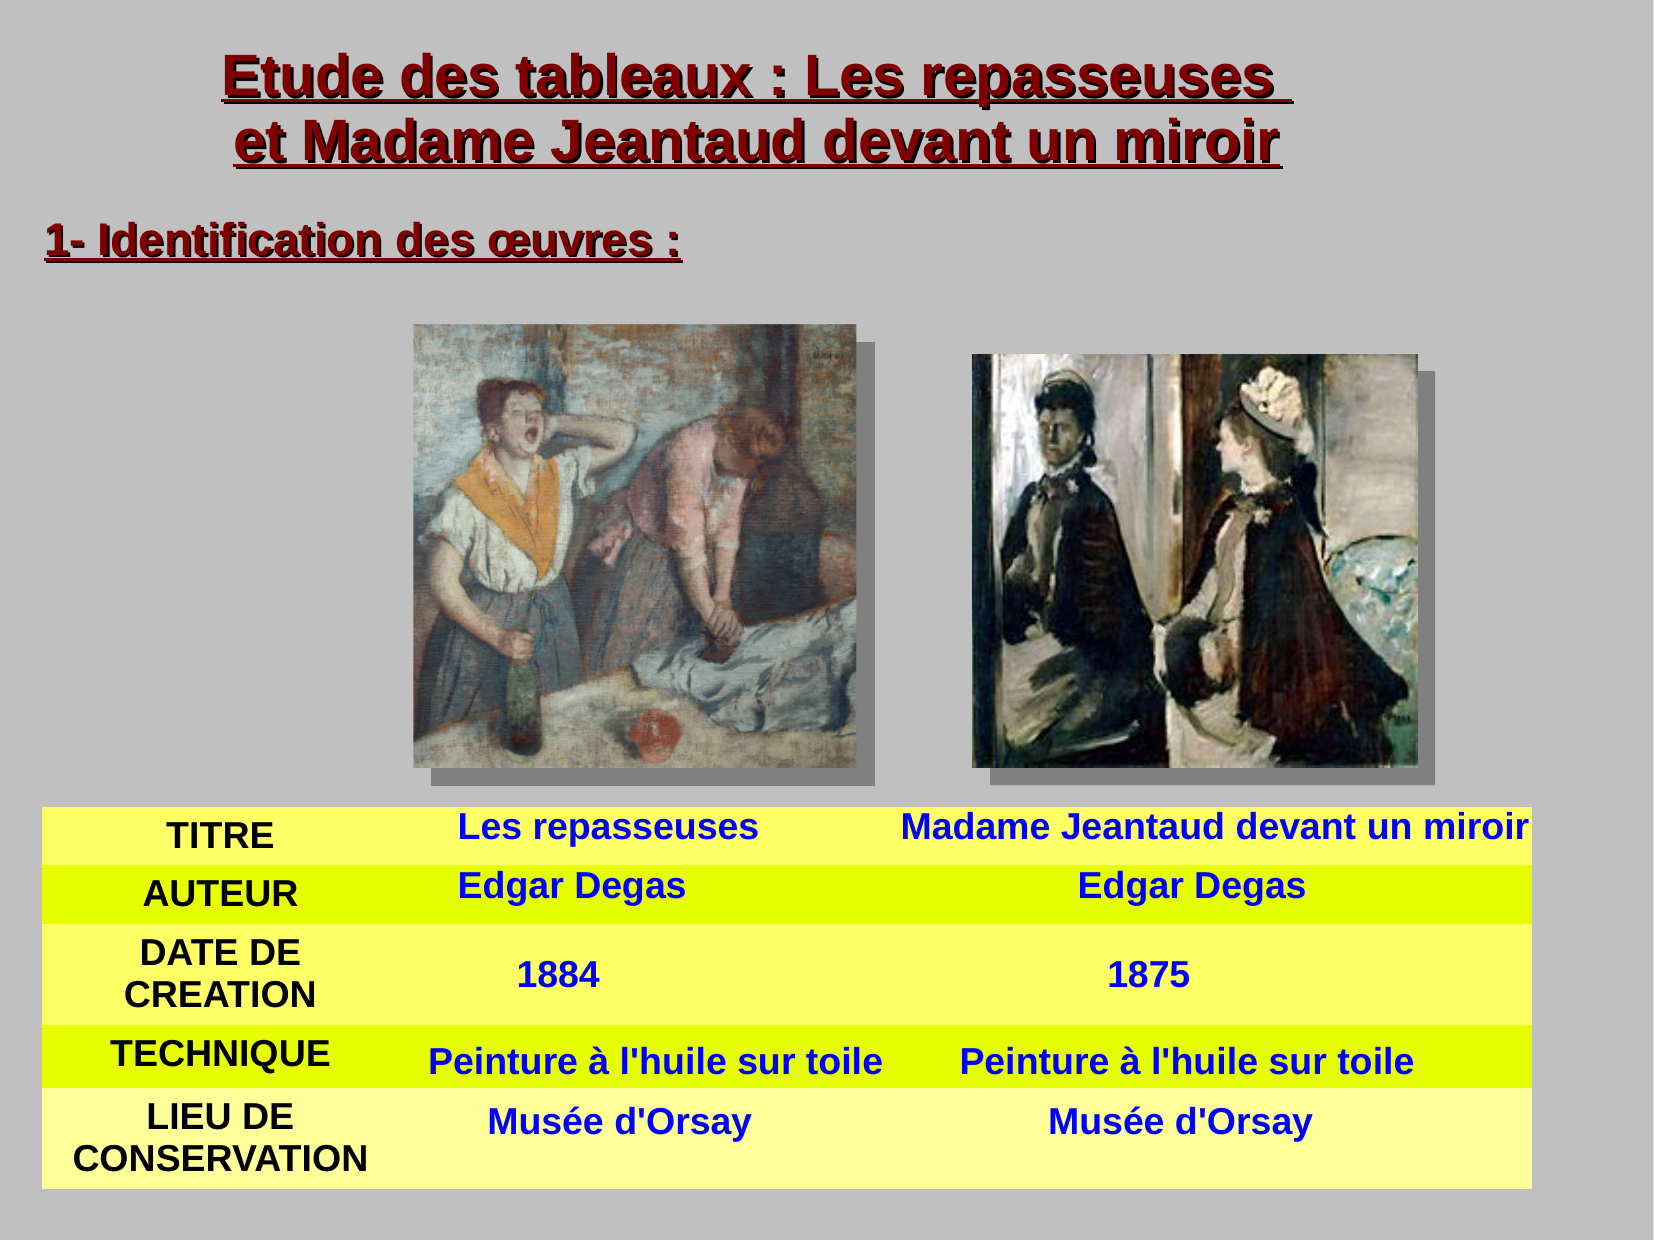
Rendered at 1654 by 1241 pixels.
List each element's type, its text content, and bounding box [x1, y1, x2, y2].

text_box Edgar Degas [442, 857, 739, 916]
table_cell DATE DE CREATION [42, 924, 399, 1025]
text_box Madame Jeantaud devant un miroir [885, 798, 1595, 857]
table_cell LIEU DE CONSERVATION [42, 1088, 399, 1189]
table_cell [399, 924, 887, 1025]
text_box 1884 [501, 945, 709, 1004]
table_header TITRE [42, 807, 399, 865]
table_cell TECHNIQUE [42, 1025, 399, 1088]
text_box Etude des tableaux : Les repasseuses et Madame Jeantaud devant un miroir [206, 0, 1307, 185]
table_header [1359, 857, 1532, 865]
table_cell [887, 1092, 1532, 1189]
table_header [887, 857, 1062, 865]
table_header [399, 807, 442, 865]
table_cell [887, 1025, 1532, 1033]
picture [413, 324, 857, 768]
text_box Peinture à l'huile sur toile [413, 1033, 944, 1092]
text_box Musée d'Orsay [1033, 1093, 1359, 1152]
text_box Peinture à l'huile sur toile [944, 1033, 1536, 1092]
table_cell [887, 865, 1532, 924]
text_box Les repasseuses [442, 798, 857, 857]
table_cell [399, 1088, 887, 1189]
table_cell [887, 924, 1532, 1025]
table_cell [399, 1025, 887, 1088]
table_cell AUTEUR [42, 865, 399, 924]
picture [972, 354, 1418, 768]
text_box Edgar Degas [1062, 857, 1359, 916]
table_cell [399, 865, 887, 924]
text_box 1875 [1092, 945, 1300, 1004]
text_box Musée d'Orsay [472, 1093, 798, 1152]
table_header [739, 807, 887, 865]
text_box 1- Identification des œuvres : [29, 206, 739, 274]
